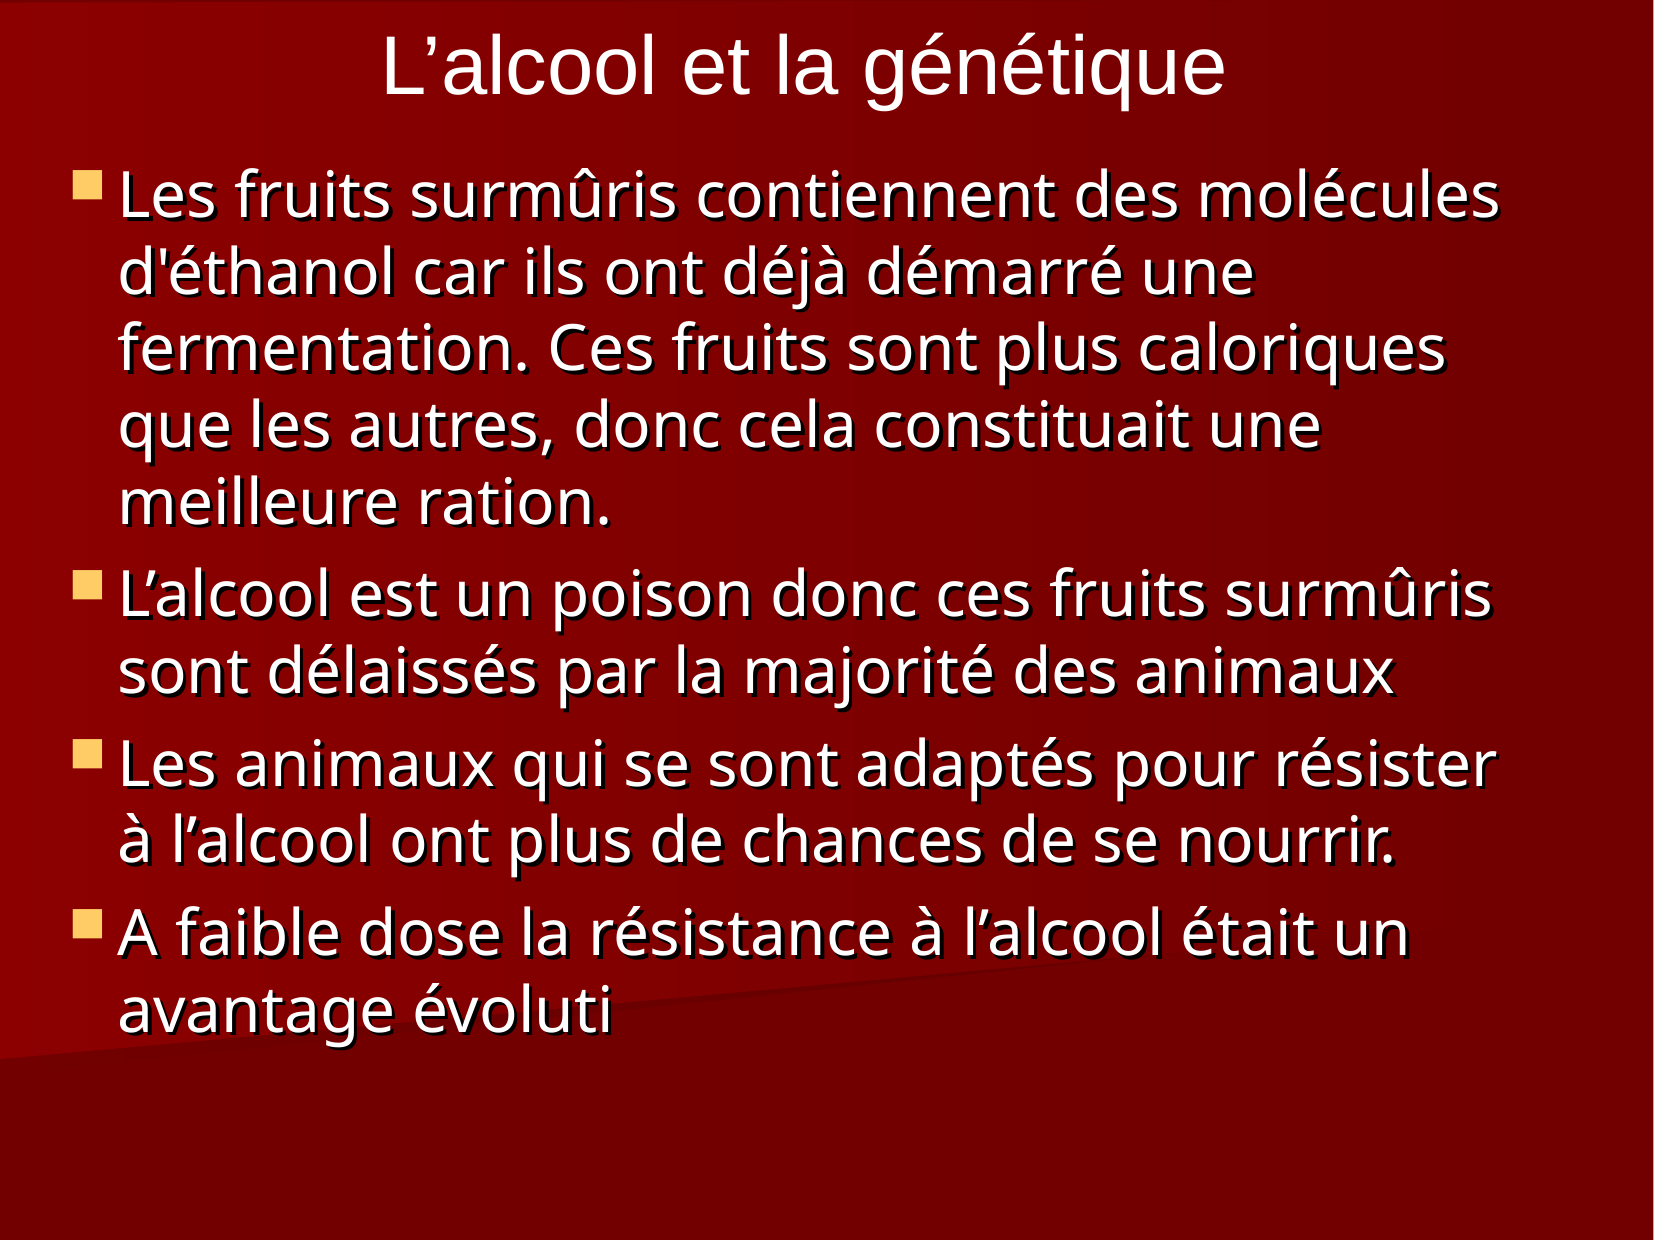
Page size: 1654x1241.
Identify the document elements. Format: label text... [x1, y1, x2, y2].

list Les fruits surmûris contiennent des molécules d'éthanol car ils ont déjà démarré une fermentation. Ces fruits sont plus caloriques que les autres, donc cela constituait une meilleure ration. L’alcool est un poison donc ces fruits surmûris sont délaissés par la majorité des animaux Les animaux qui se sont adaptés pour résister à l’alcool ont plus de chances de se nourrir. A faible dose la résistance à l’alcool était un avantage évoluti [68, 153, 1524, 1134]
text_box L’alcool et la génétique [366, 11, 1430, 237]
